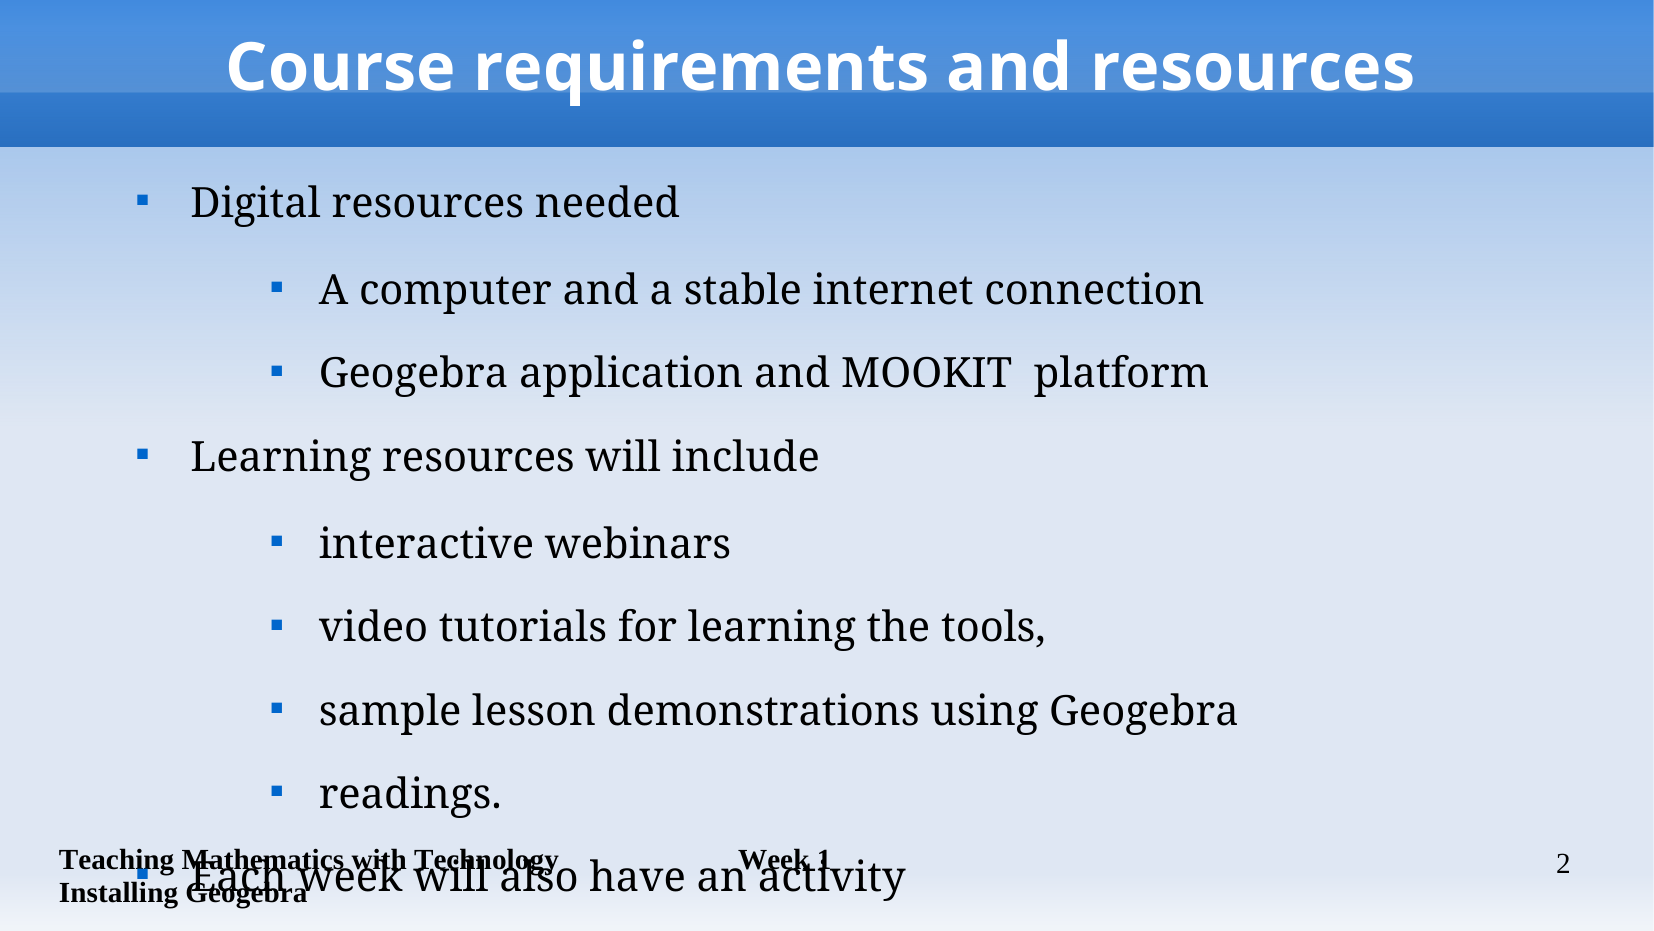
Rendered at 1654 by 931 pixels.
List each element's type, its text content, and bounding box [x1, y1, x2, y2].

list Digital resources needed A computer and a stable internet connection Geogebra application and MOOKIT platform Learning resources will include interactive webinars video tutorials for learning the tools, sample lesson demonstrations using Geogebra readings. Each week will also have an activity quizzes or sketches made with Geogebra. [106, 163, 1648, 819]
picture [0, 0, 1654, 931]
title Course requirements and resources [76, 0, 1565, 143]
